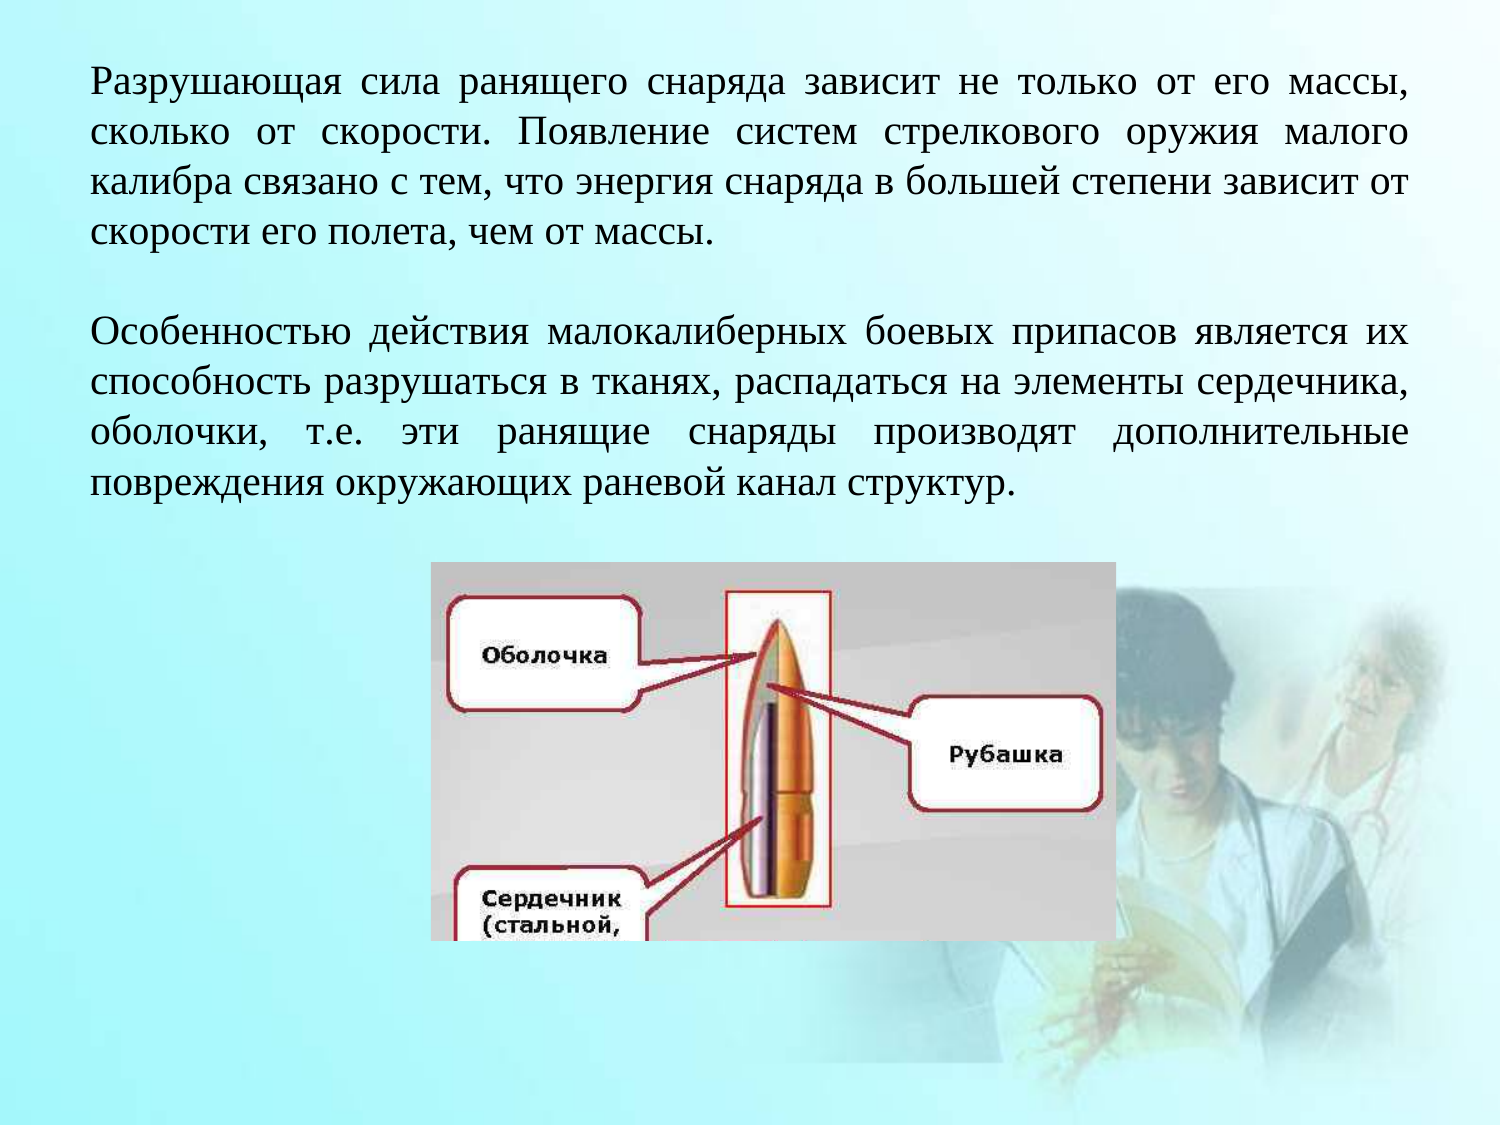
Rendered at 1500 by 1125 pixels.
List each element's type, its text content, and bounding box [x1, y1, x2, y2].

picture [430, 562, 1117, 941]
list Разрушающая сила ранящего снаряда зависит не только от его массы, сколько от скорости. Появление систем стрелкового оружия малого калибра связано с тем, что энергия снаряда в большей степени зависит от скорости его полета, чем от массы. Особенностью действия малокалиберных боевых припасов является их способность разрушаться в тканях, распадаться на элементы сердечника, оболочки, т.е. эти ранящие снаряды производят дополнительные повреждения окружающих раневой канал структур. [75, 45, 1426, 528]
